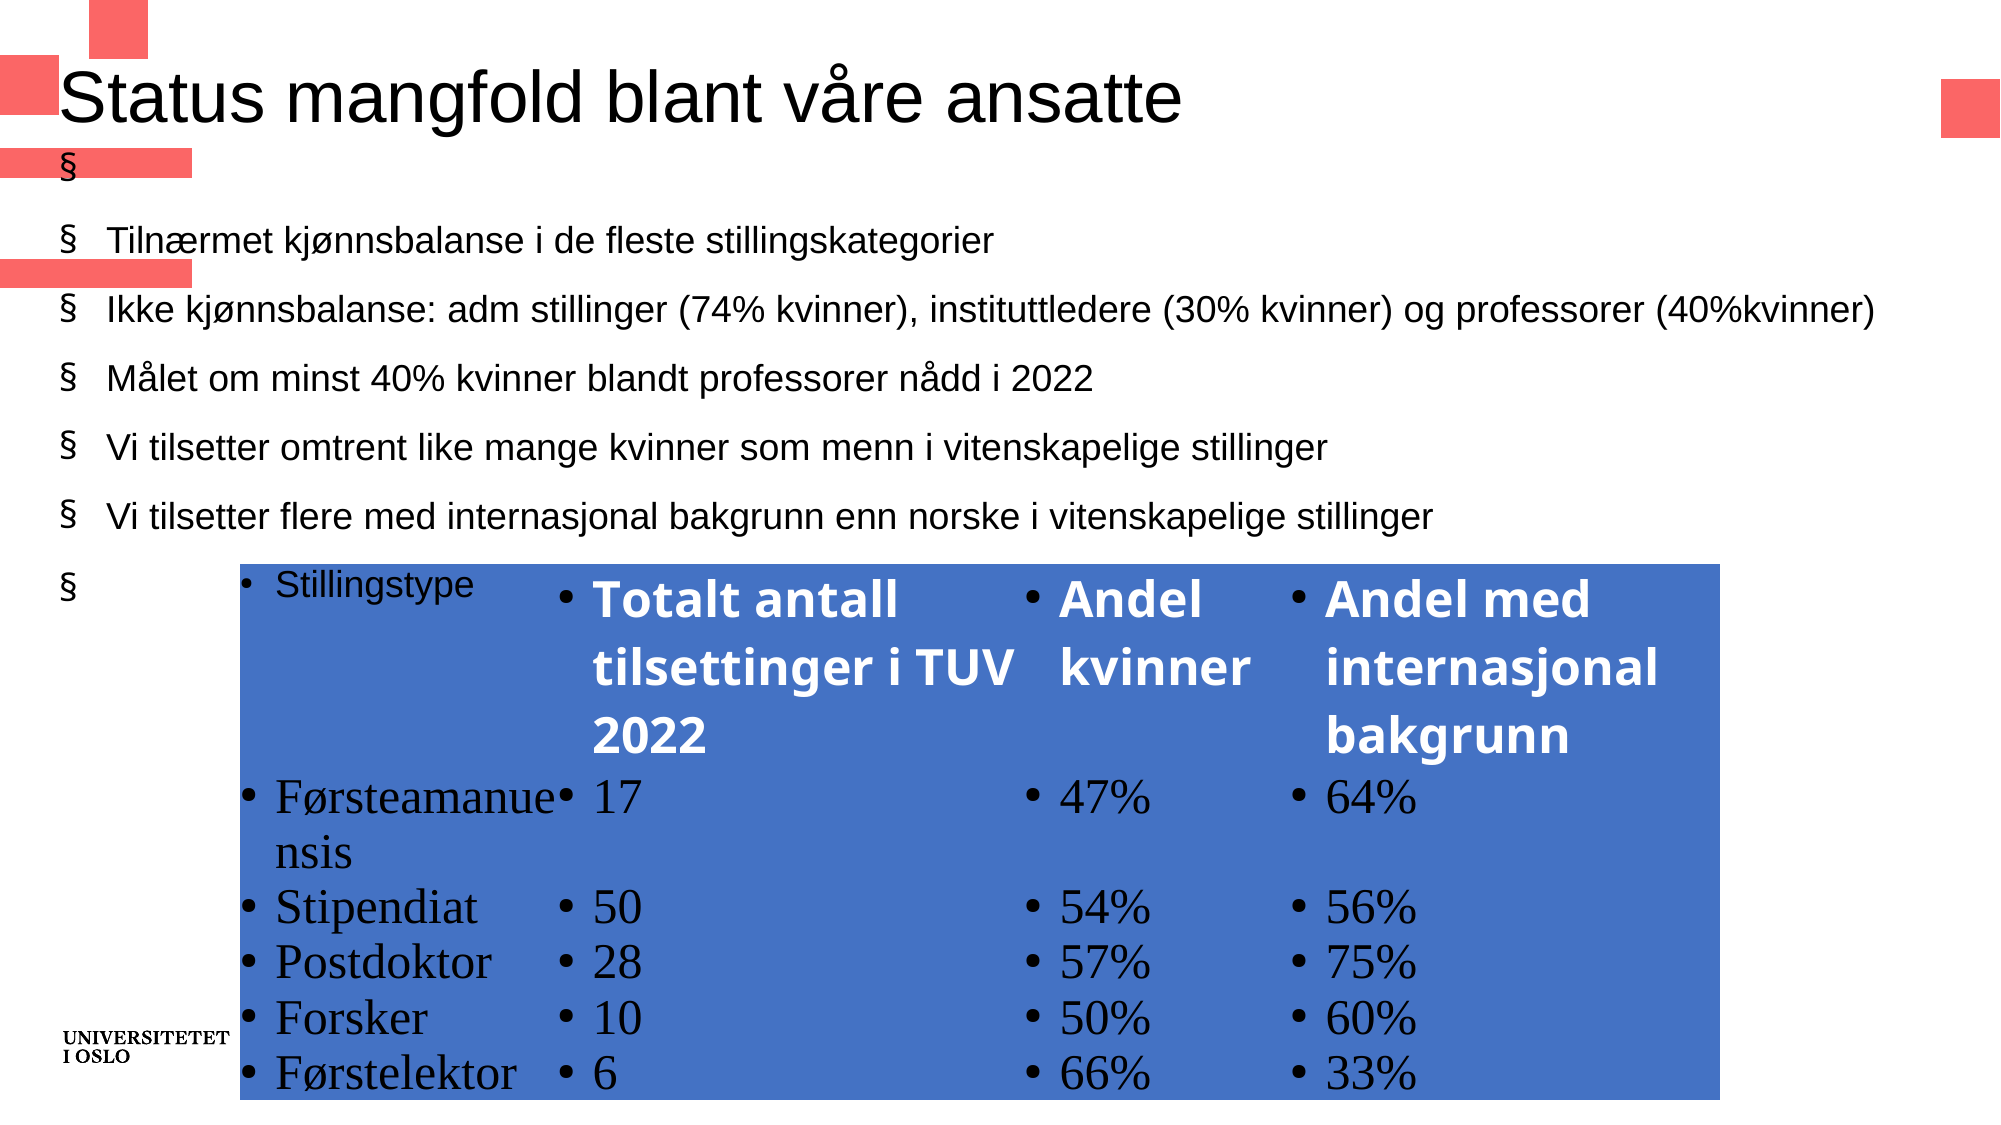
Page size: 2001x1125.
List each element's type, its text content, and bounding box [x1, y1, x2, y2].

table_cell Postdoktor [240, 934, 557, 990]
table_cell 50 [557, 879, 1024, 934]
table_header Totalt antall tilsettinger i TUV 2022 [557, 564, 1024, 769]
table_cell 33% [1290, 1045, 1720, 1100]
table_cell Førsteamanuensis [240, 769, 557, 879]
table_cell 75% [1290, 934, 1720, 990]
table_cell Stipendiat [240, 879, 557, 934]
table_header Stillingstype [240, 564, 557, 769]
table_cell 64% [1290, 769, 1720, 879]
table_cell 10 [557, 990, 1024, 1045]
table_cell Forsker [240, 990, 557, 1045]
subtitle Tilnærmet kjønnsbalanse i de fleste stillingskategorier Ikke kjønnsbalanse: adm stillinger (74% kvinner), instituttledere (30% kvinner) og professorer (40%kvinner) Målet om minst 40% kvinner blandt professorer nådd i 2022 Vi tilsetter omtrent like mange kvinner som menn i vitenskapelige stillinger Vi tilsetter flere med internasjonal bakgrunn enn norske i vitenskapelige stillinger [59, 141, 1941, 463]
table_cell 66% [1024, 1045, 1290, 1100]
table_cell Stipendiat [338, 902, 349, 922]
table_cell 47% [1024, 769, 1290, 879]
table_cell 57% [1024, 934, 1290, 990]
title Status mangfold blant våre ansatte [59, 59, 1941, 141]
table_cell 56% [1290, 879, 1720, 934]
table_header Andel med internasjonal bakgrunn [1290, 564, 1720, 769]
table_cell 6 [557, 1045, 1024, 1100]
table_cell 50% [1024, 990, 1290, 1045]
table_cell 17 [557, 769, 1024, 879]
table_cell 54% [1024, 879, 1290, 934]
list [59, 544, 1941, 1046]
table_cell Førstelektor [240, 1045, 557, 1100]
table_header Andel kvinner [1024, 564, 1290, 769]
table_cell 28 [557, 934, 1024, 990]
table_cell 60% [1290, 990, 1720, 1045]
